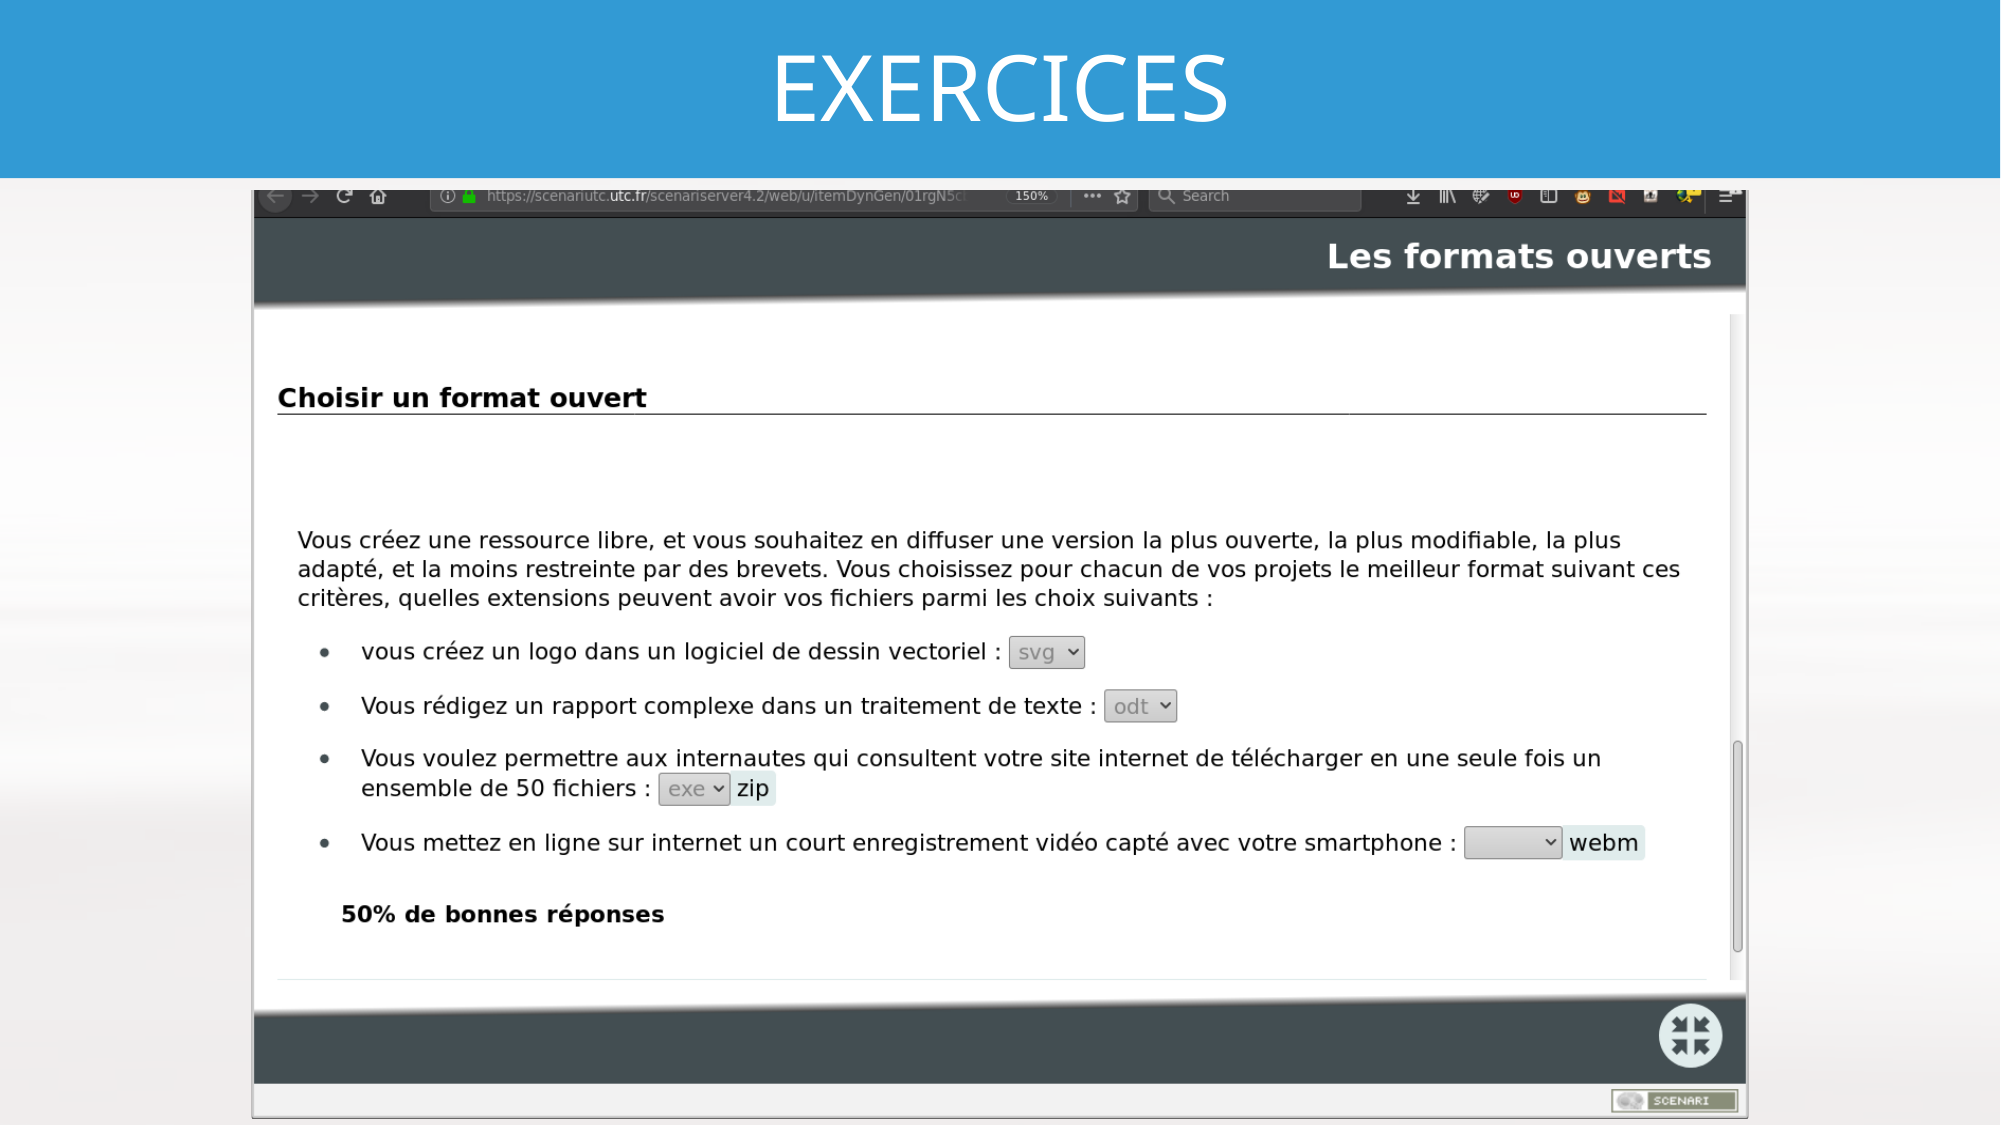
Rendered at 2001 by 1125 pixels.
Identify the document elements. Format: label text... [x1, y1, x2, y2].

picture [251, 190, 1749, 1119]
text_box Exercices [0, 0, 2000, 173]
